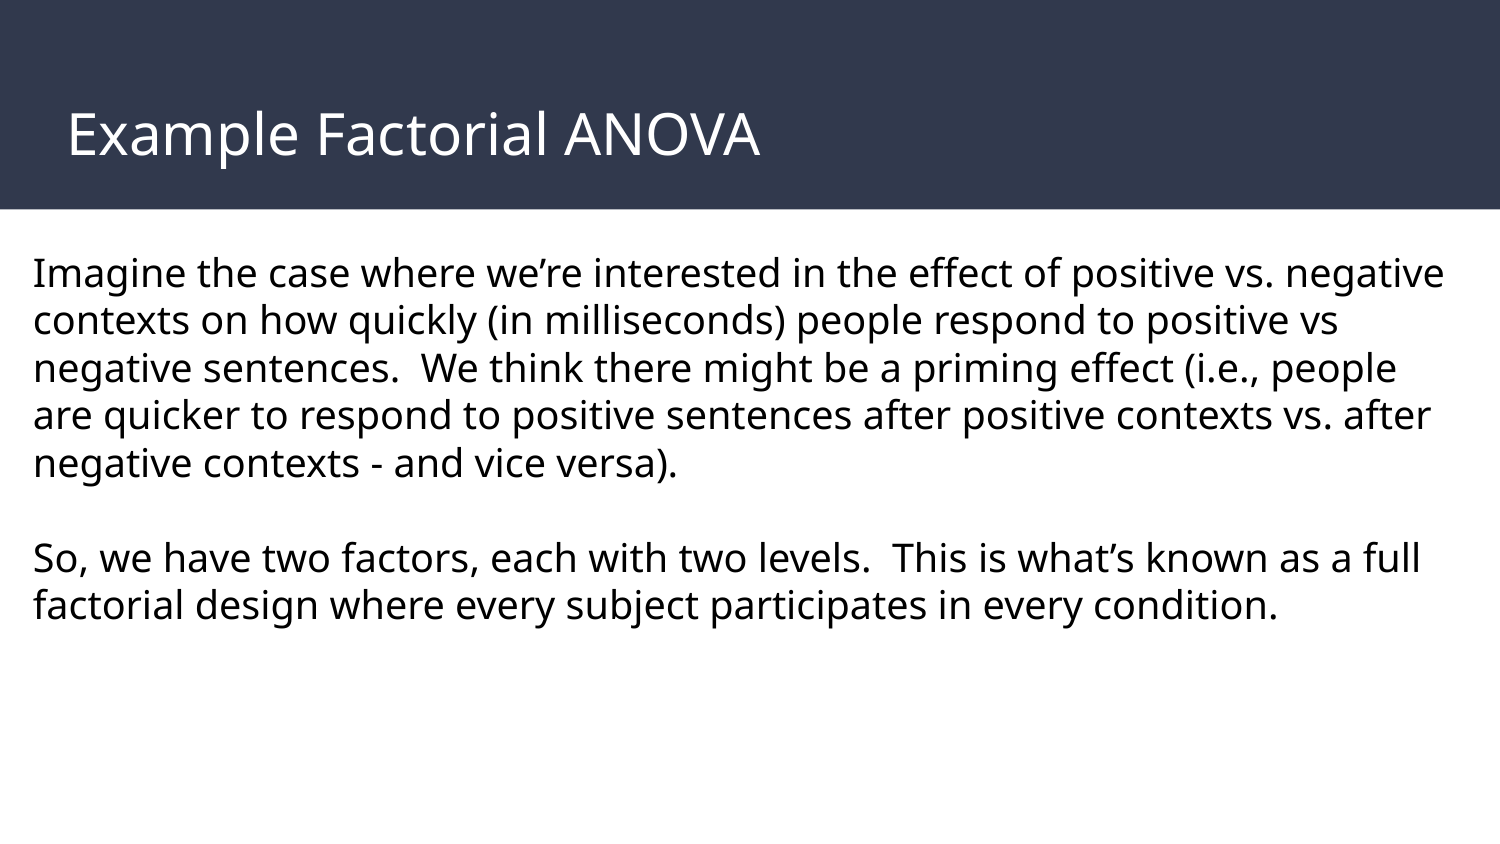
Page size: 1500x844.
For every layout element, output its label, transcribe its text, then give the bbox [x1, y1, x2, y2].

title Example Factorial ANOVA [51, 82, 1449, 185]
text_box Imagine the case where we’re interested in the effect of positive vs. negative contexts on how quickly (in milliseconds) people respond to positive vs negative sentences. We think there might be a priming effect (i.e., people are quicker to respond to positive sentences after positive contexts vs. after negative contexts - and vice versa). So, we have two factors, each with two levels. This is what’s known as a full factorial design where every subject participates in every condition. [17, 232, 1481, 834]
